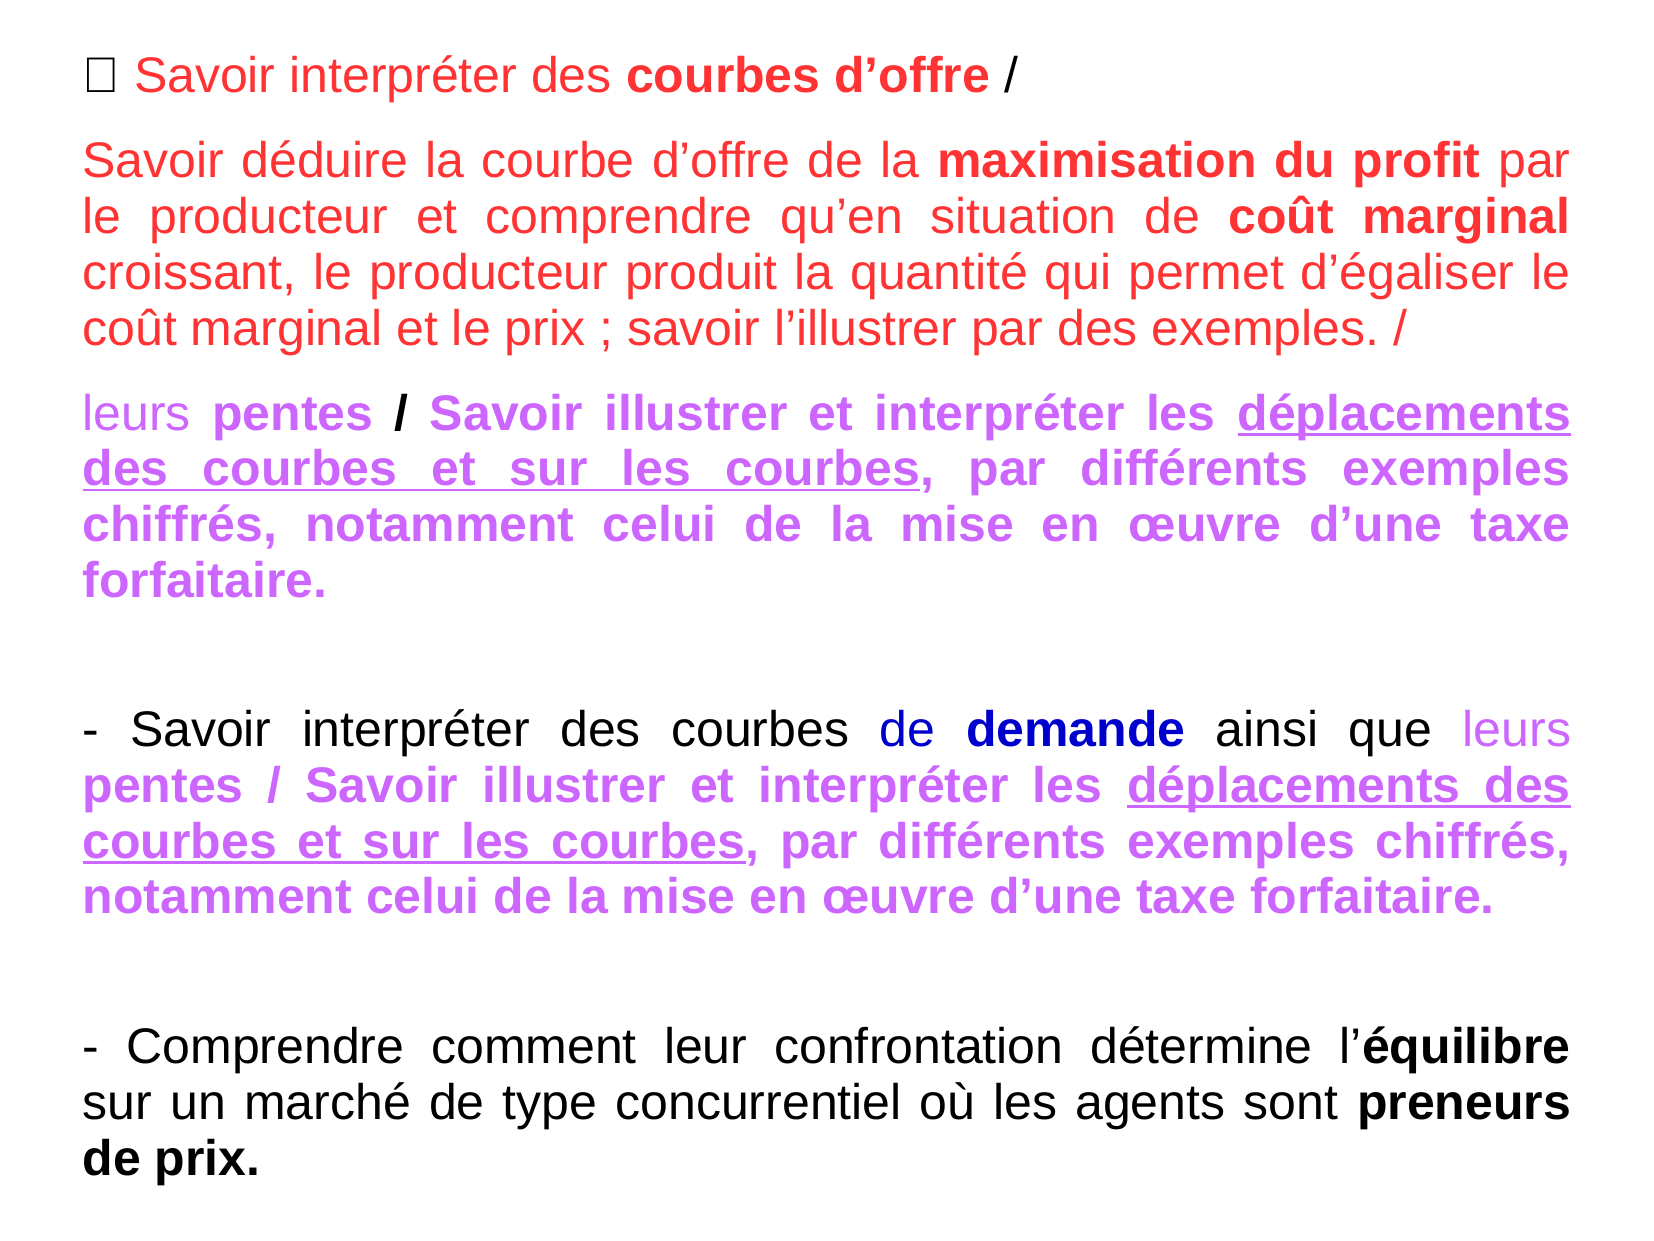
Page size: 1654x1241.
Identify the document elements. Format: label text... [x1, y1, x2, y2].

list  Savoir interpréter des courbes d’offre / Savoir déduire la courbe d’offre de la maximisation du profit par le producteur et comprendre qu’en situation de coût marginal croissant, le producteur produit la quantité qui permet d’égaliser le coût marginal et le prix ; savoir l’illustrer par des exemples. / leurs pentes / Savoir illustrer et interpréter les déplacements des courbes et sur les courbes, par différents exemples chiffrés, notamment celui de la mise en œuvre d’une taxe forfaitaire. - Savoir interpréter des courbes de demande ainsi que leurs pentes / Savoir illustrer et interpréter les déplacements des courbes et sur les courbes, par différents exemples chiffrés, notamment celui de la mise en œuvre d’une taxe forfaitaire. - Comprendre comment leur confrontation détermine l’équilibre sur un marché de type concurrentiel où les agents sont preneurs de prix. [82, 47, 1571, 1241]
